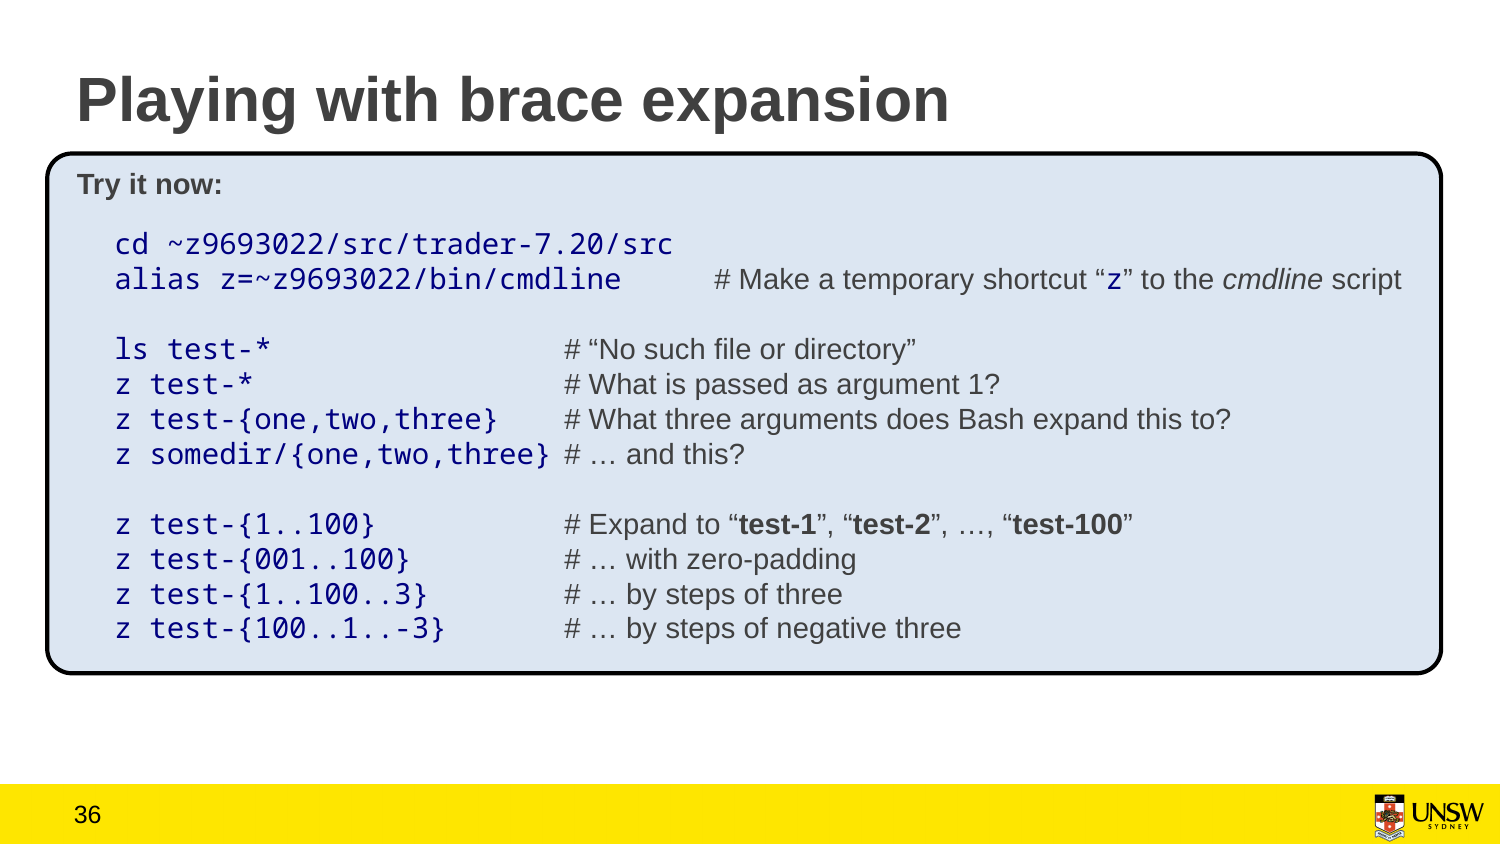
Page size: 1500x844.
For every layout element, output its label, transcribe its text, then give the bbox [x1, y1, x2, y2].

text_box <number> [59, 791, 219, 839]
text_box [47, 153, 1442, 674]
picture [0, 784, 1500, 844]
title Playing with brace expansion [76, 59, 1427, 136]
list Try it now: cd ~z9693022/src/trader-7.20/src alias z=~z9693022/bin/cmdline # Make a temporary shortcut “z” to the cmdline script ls test-* # “No such file or directory” z test-* # What is passed as argument 1? z test-{one,two,three} # What three arguments does Bash expand this to? z somedir/{one,two,three} # … and this? z test-{1..100} # Expand to “test-1”, “test-2”, …, “test-100” z test-{001..100} # … with zero-padding z test-{1..100..3} # … by steps of three z test-{100..1..-3} # … by steps of negative three [76, 165, 1424, 756]
